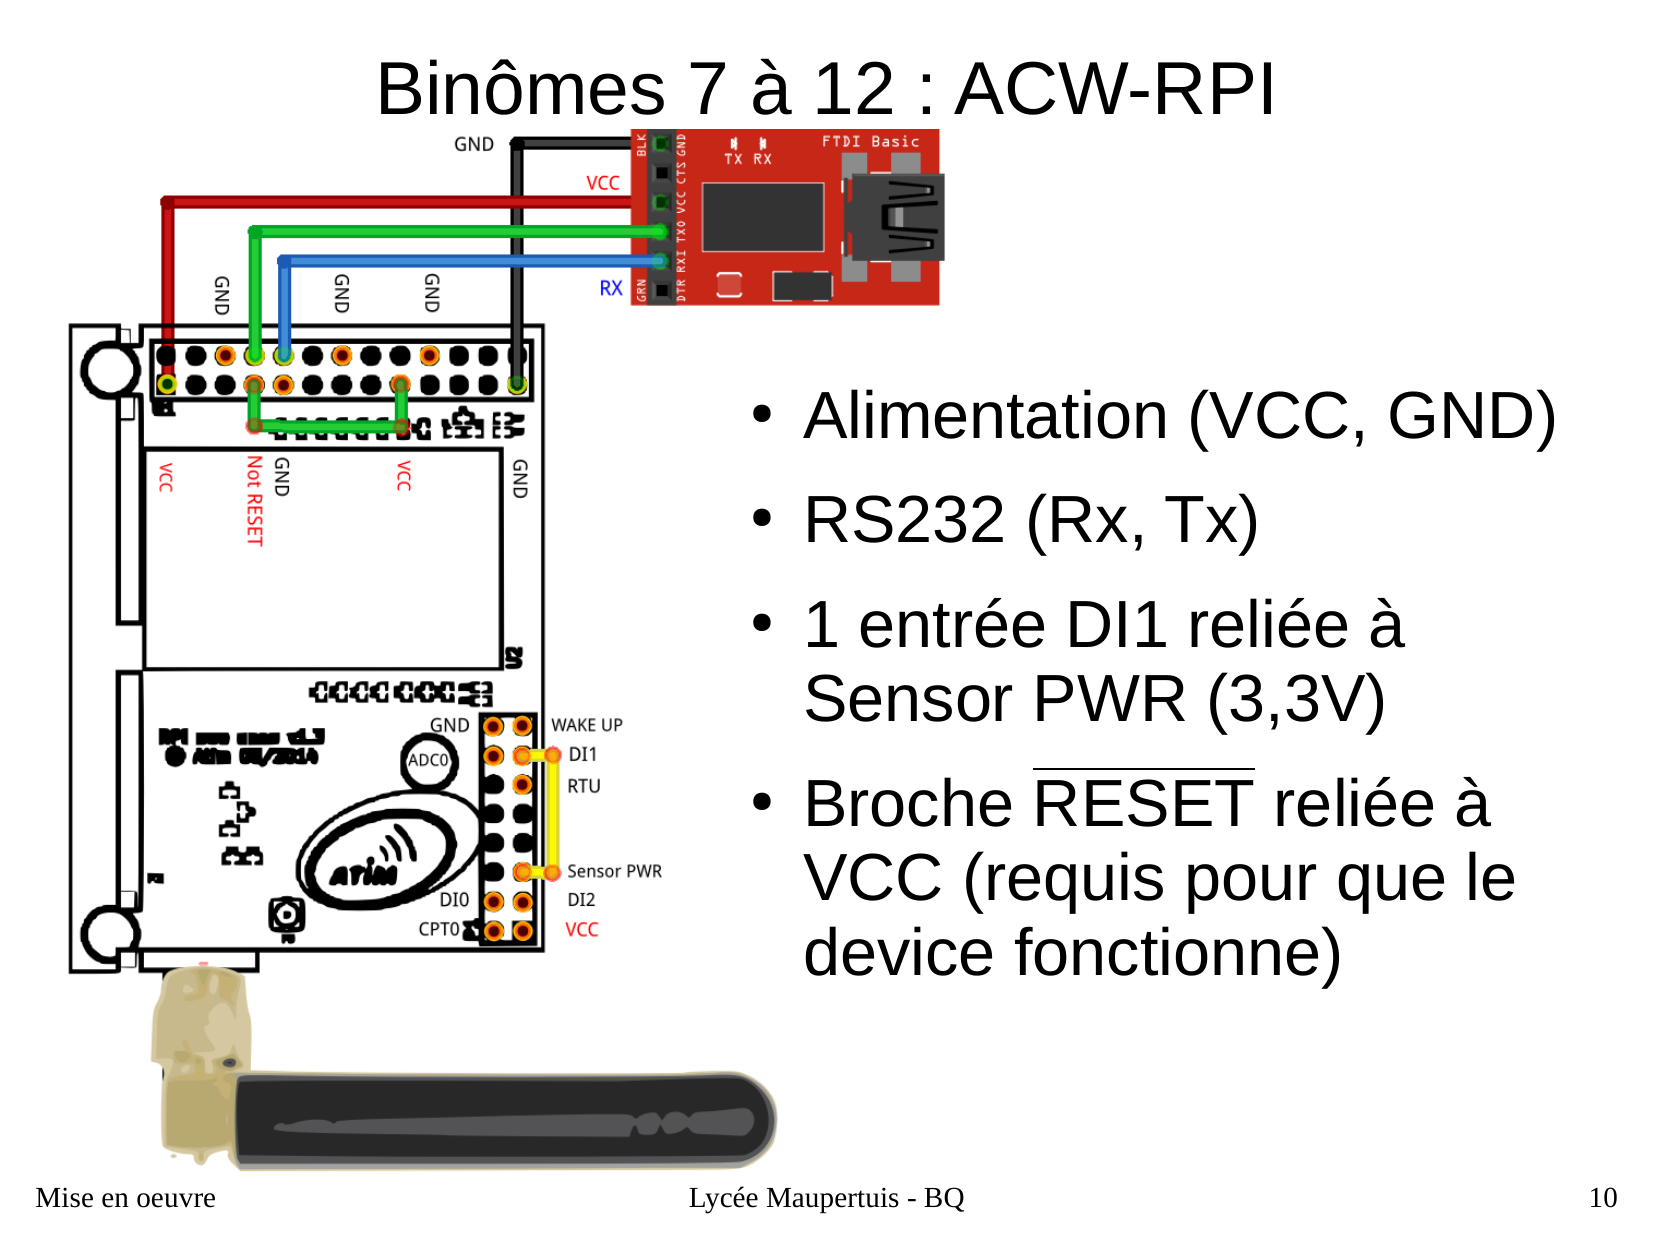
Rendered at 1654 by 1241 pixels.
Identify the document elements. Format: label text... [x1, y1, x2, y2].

list Alimentation (VCC, GND) RS232 (Rx, Tx) 1 entrée DI1 reliée à Sensor PWR (3,3V) Broche RESET reliée à VCC (requis pour que le device fonctionne) [732, 377, 1595, 1040]
picture [0, 129, 949, 1182]
title Binômes 7 à 12 : ACW-RPI [35, 35, 1619, 142]
